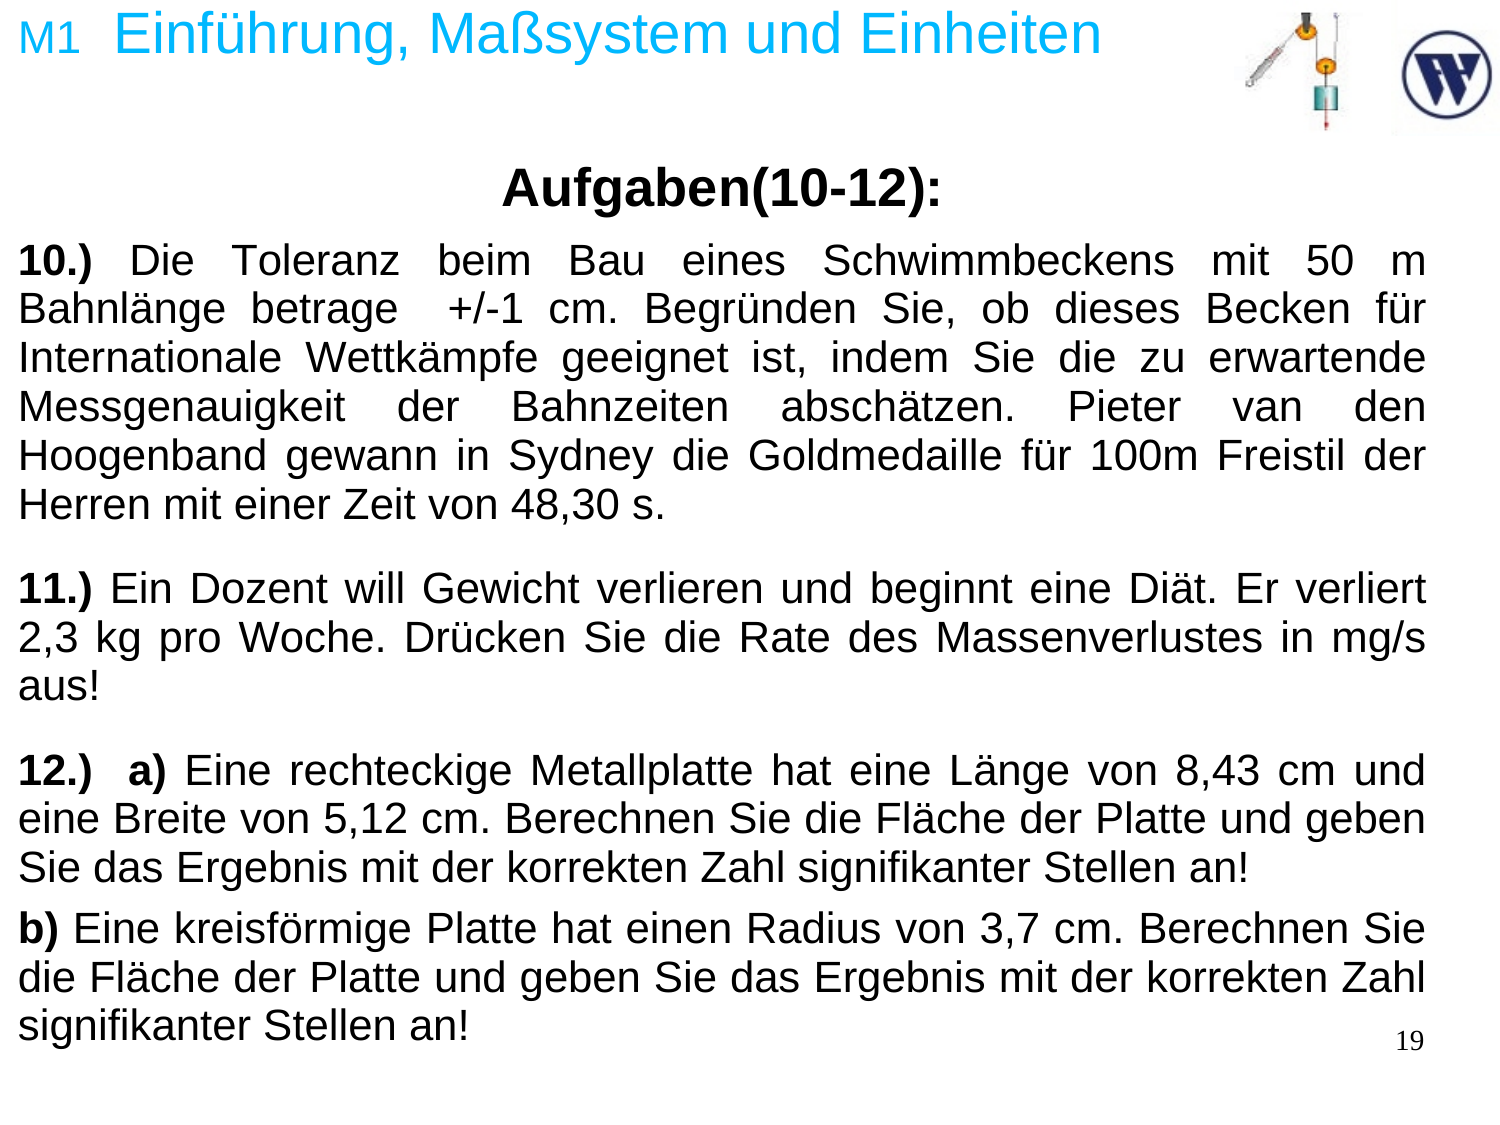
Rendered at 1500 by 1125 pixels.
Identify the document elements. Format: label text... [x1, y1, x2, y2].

picture [1234, 0, 1363, 133]
picture [1391, 0, 1500, 136]
text_box Aufgaben(10-12): 10.) Die Toleranz beim Bau eines Schwimmbeckens mit 50 m Bahnlänge betrage +/-1 cm. Begründen Sie, ob dieses Becken für Internationale Wettkämpfe geeignet ist, indem Sie die zu erwartende Messgenauigkeit der Bahnzeiten abschätzen. Pieter van den Hoogenband gewann in Sydney die Goldmedaille für 100m Freistil der Herren mit einer Zeit von 48,30 s. 11.) Ein Dozent will Gewicht verlieren und beginnt eine Diät. Er verliert 2,3 kg pro Woche. Drücken Sie die Rate des Massenverlustes in mg/s aus! 12.) a) Eine rechteckige Metallplatte hat eine Länge von 8,43 cm und eine Breite von 5,12 cm. Berechnen Sie die Fläche der Platte und geben Sie das Ergebnis mit der korrekten Zahl signifikanter Stellen an! b) Eine kreisförmige Platte hat einen Radius von 3,7 cm. Berechnen Sie die Fläche der Platte und geben Sie das Ergebnis mit der korrekten Zahl signifikanter Stellen an! [3, 150, 1443, 1058]
